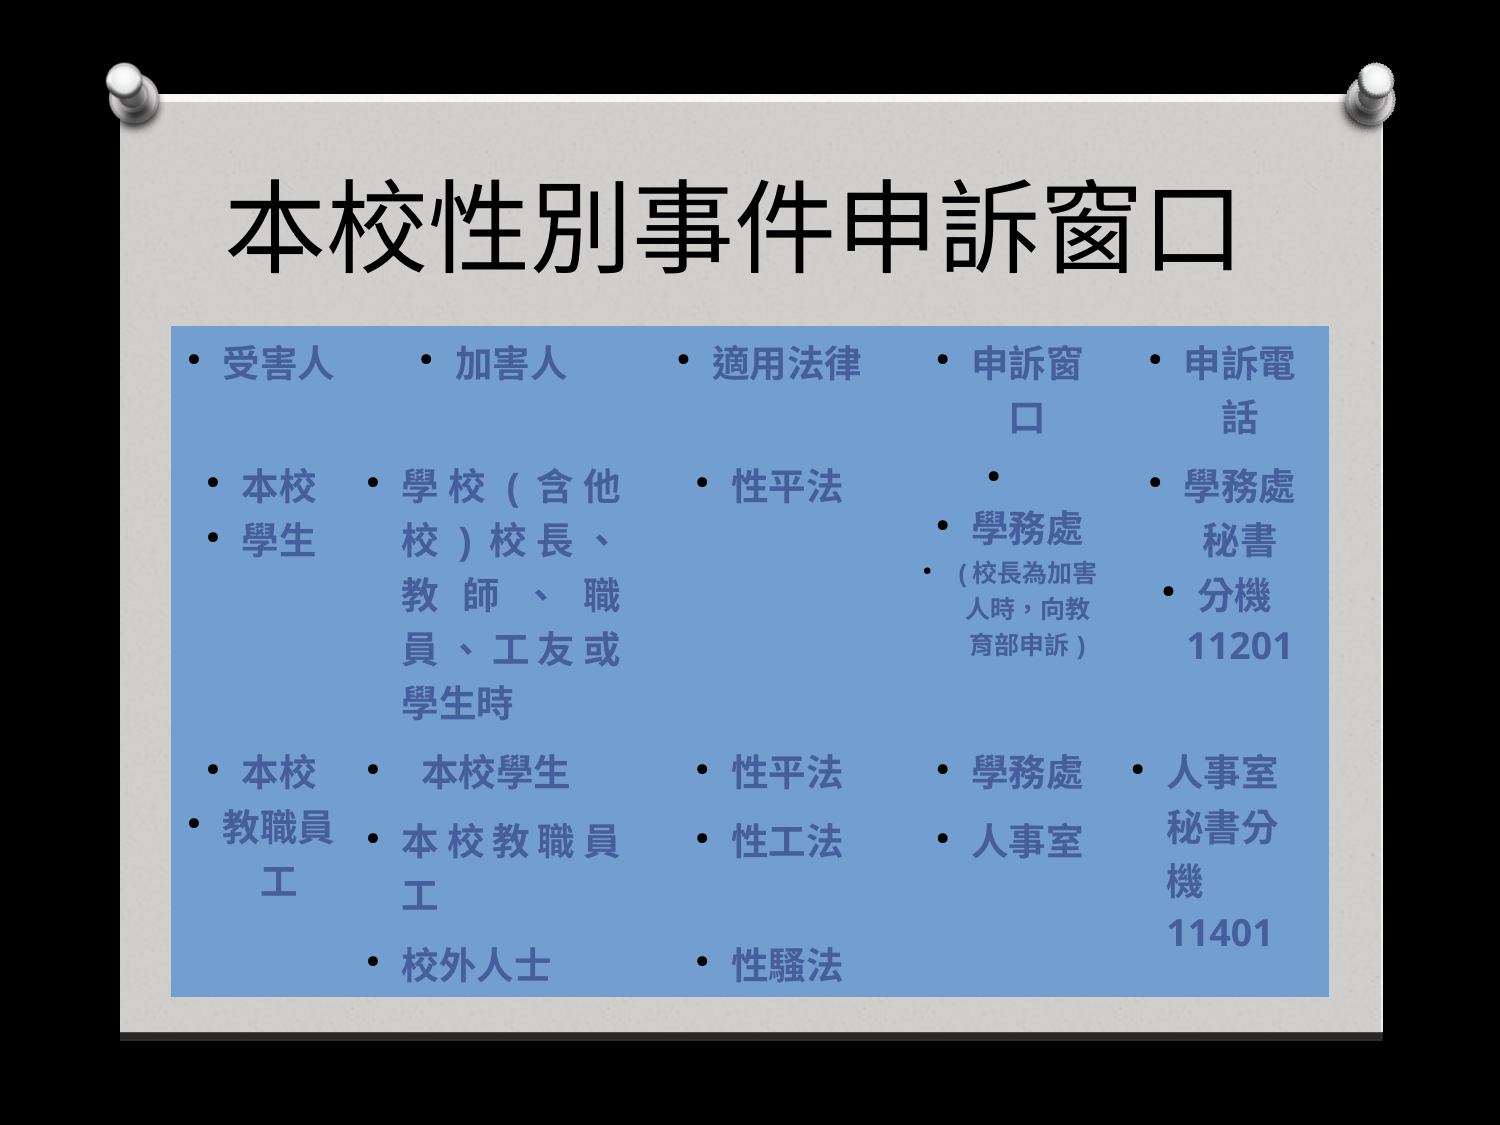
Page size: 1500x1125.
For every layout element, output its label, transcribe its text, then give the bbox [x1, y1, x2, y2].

table_cell 校外人士 [352, 928, 635, 997]
table_header 適用法律 [635, 326, 904, 450]
title 本校性別事件申訴窗口 [64, 125, 1404, 294]
table_header 加害人 [352, 326, 635, 450]
table_cell 本校 學生 [171, 450, 352, 736]
table_cell 本校學生 [352, 736, 635, 805]
table_cell 性騷法 [635, 928, 904, 997]
table_cell 學務處秘書 分機11201 [1116, 450, 1329, 736]
table_header 受害人 [171, 326, 352, 450]
table_cell 本校教職員工 [352, 805, 635, 928]
table_cell 本校 教職員工 [171, 736, 352, 997]
table_cell 人事室 [904, 805, 1116, 997]
table_cell 性平法 [635, 450, 904, 736]
table_cell 性工法 [635, 805, 904, 928]
table_header 申訴窗口 [904, 326, 1116, 450]
table_header 申訴電話 [1116, 326, 1329, 450]
table_cell 人事室秘書分機11401 [1116, 736, 1329, 997]
table_cell 性平法 [635, 736, 904, 805]
table_cell 學務處 (校長為加害人時，向教育部申訴) [904, 450, 1116, 736]
table_cell 學務處 [904, 736, 1116, 805]
table_cell 學校(含他校)校長、教師、職員、工友或學生時 [352, 450, 635, 736]
